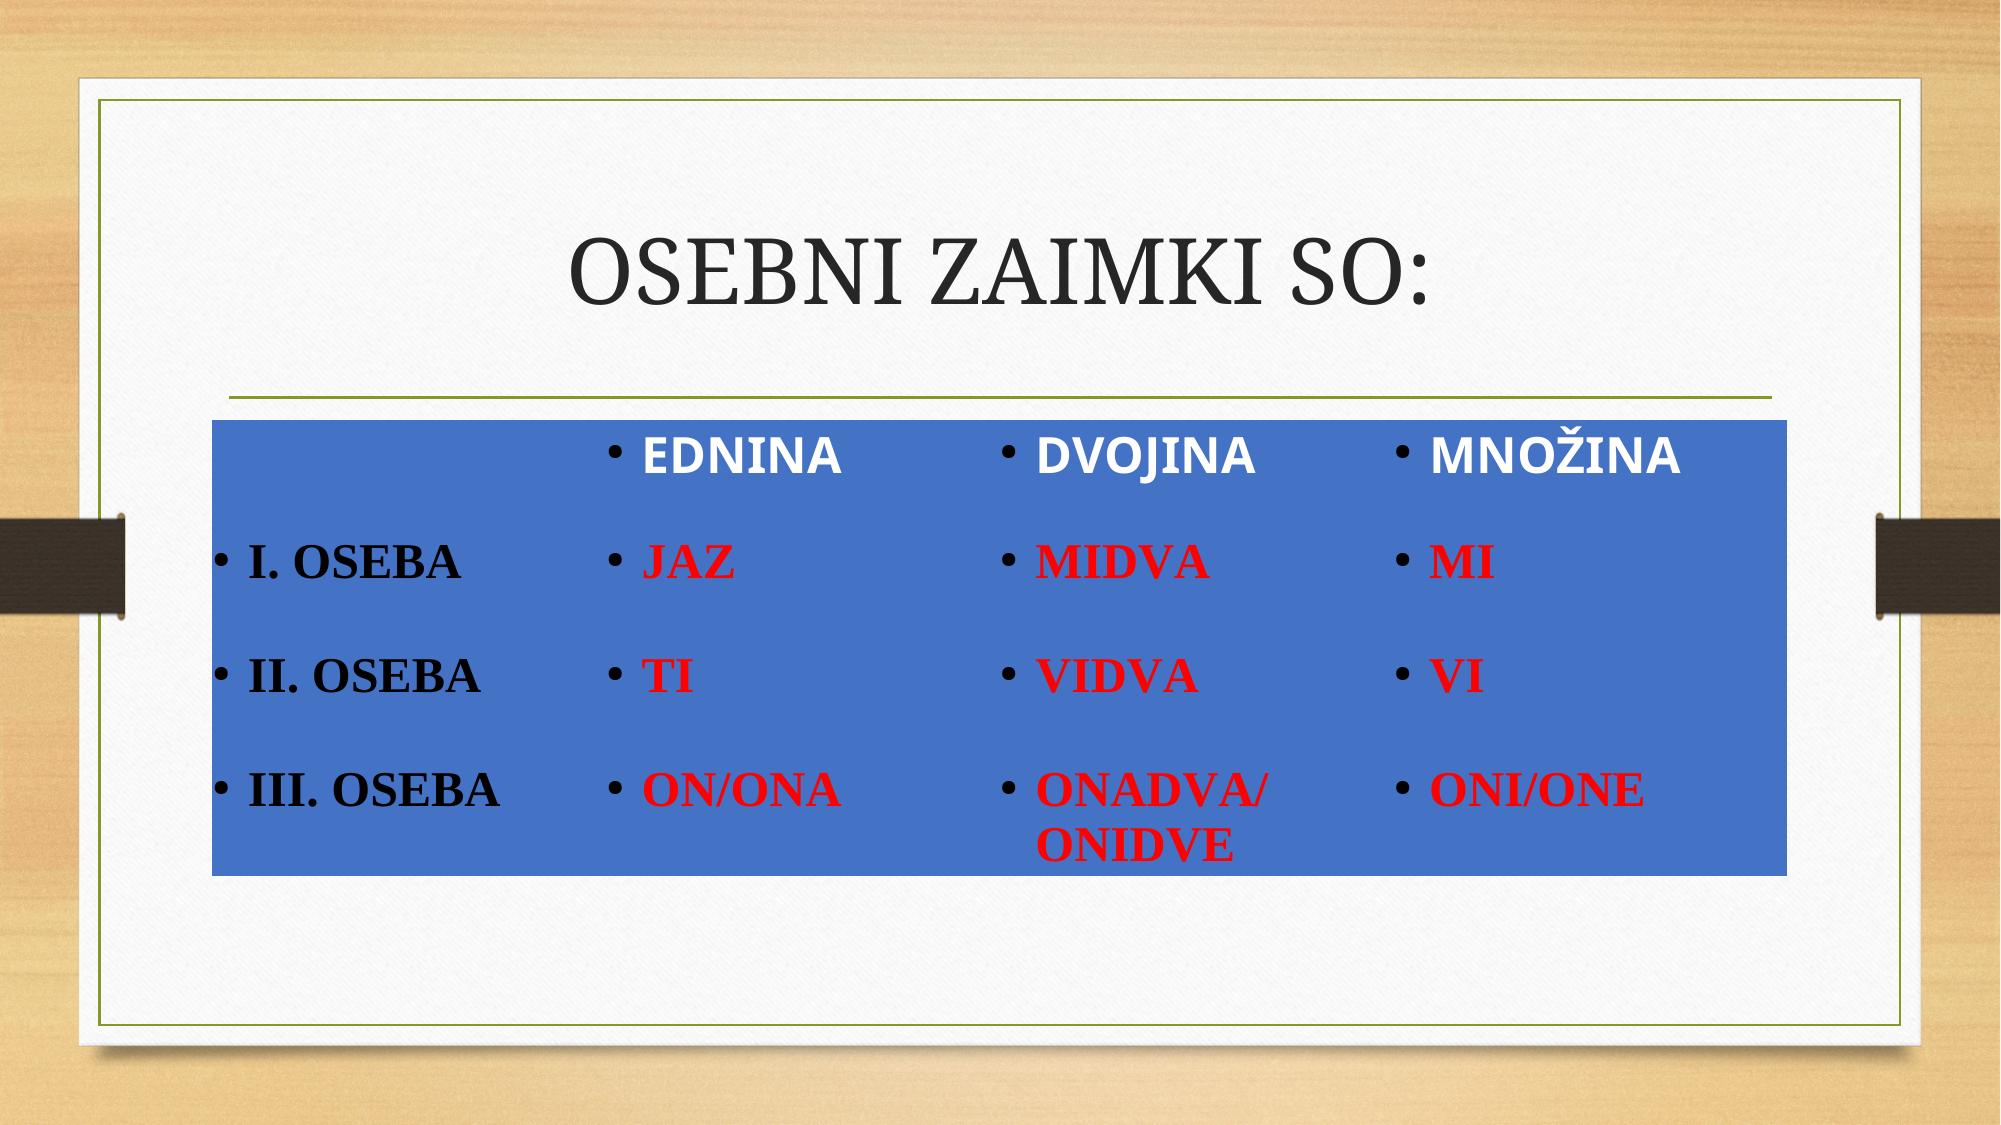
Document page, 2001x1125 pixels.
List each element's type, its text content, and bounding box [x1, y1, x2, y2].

table_header MNOŽINA [1394, 420, 1787, 534]
table_cell II. OSEBA [212, 648, 606, 762]
table_cell I. OSEBA [212, 534, 606, 648]
table_header [212, 420, 606, 534]
title OSEBNI ZAIMKI SO: [212, 161, 1788, 376]
table_cell VI [1394, 648, 1787, 762]
table_cell JAZ [606, 534, 1000, 648]
table_cell TI [606, 648, 1000, 762]
table_cell MIDVA [1000, 534, 1394, 648]
table_header EDNINA [606, 420, 1000, 534]
table_cell III. OSEBA [212, 762, 606, 876]
table_cell ON/ONA [606, 762, 1000, 876]
table_cell ONI/ONE [1394, 762, 1787, 876]
table_cell MI [1394, 534, 1787, 648]
table_header DVOJINA [1000, 420, 1394, 534]
table_cell VIDVA [1000, 648, 1394, 762]
table_cell ONADVA/ONIDVE [1000, 762, 1394, 876]
